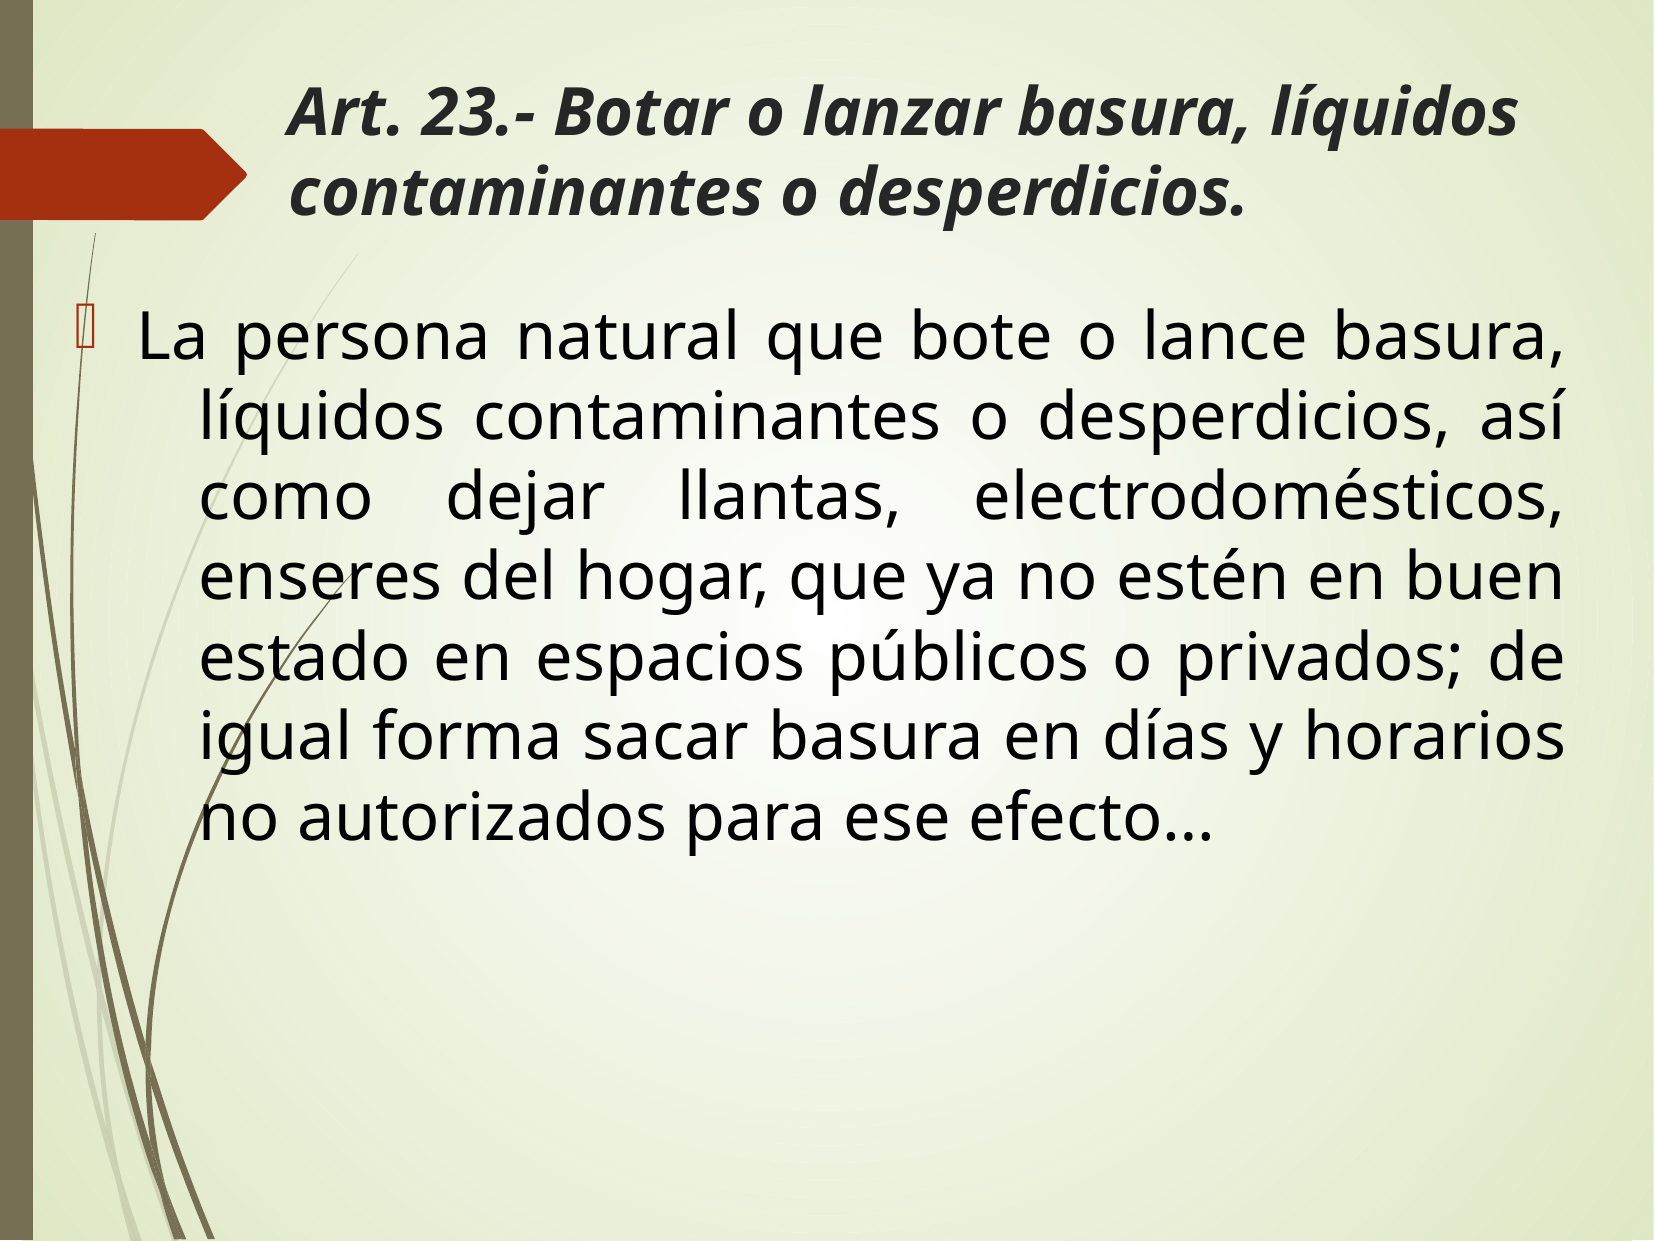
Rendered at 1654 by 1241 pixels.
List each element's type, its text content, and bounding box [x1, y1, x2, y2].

title Art. 23.- Botar o lanzar basura, líquidos contaminantes o desperdicios. [273, 61, 1563, 269]
list La persona natural que bote o lance basura, líquidos contaminantes o desperdicios, así como dejar llantas, electrodomésticos, enseres del hogar, que ya no estén en buen estado en espacios públicos o privados; de igual forma sacar basura en días y horarios no autorizados para ese efecto… [59, 285, 1583, 947]
